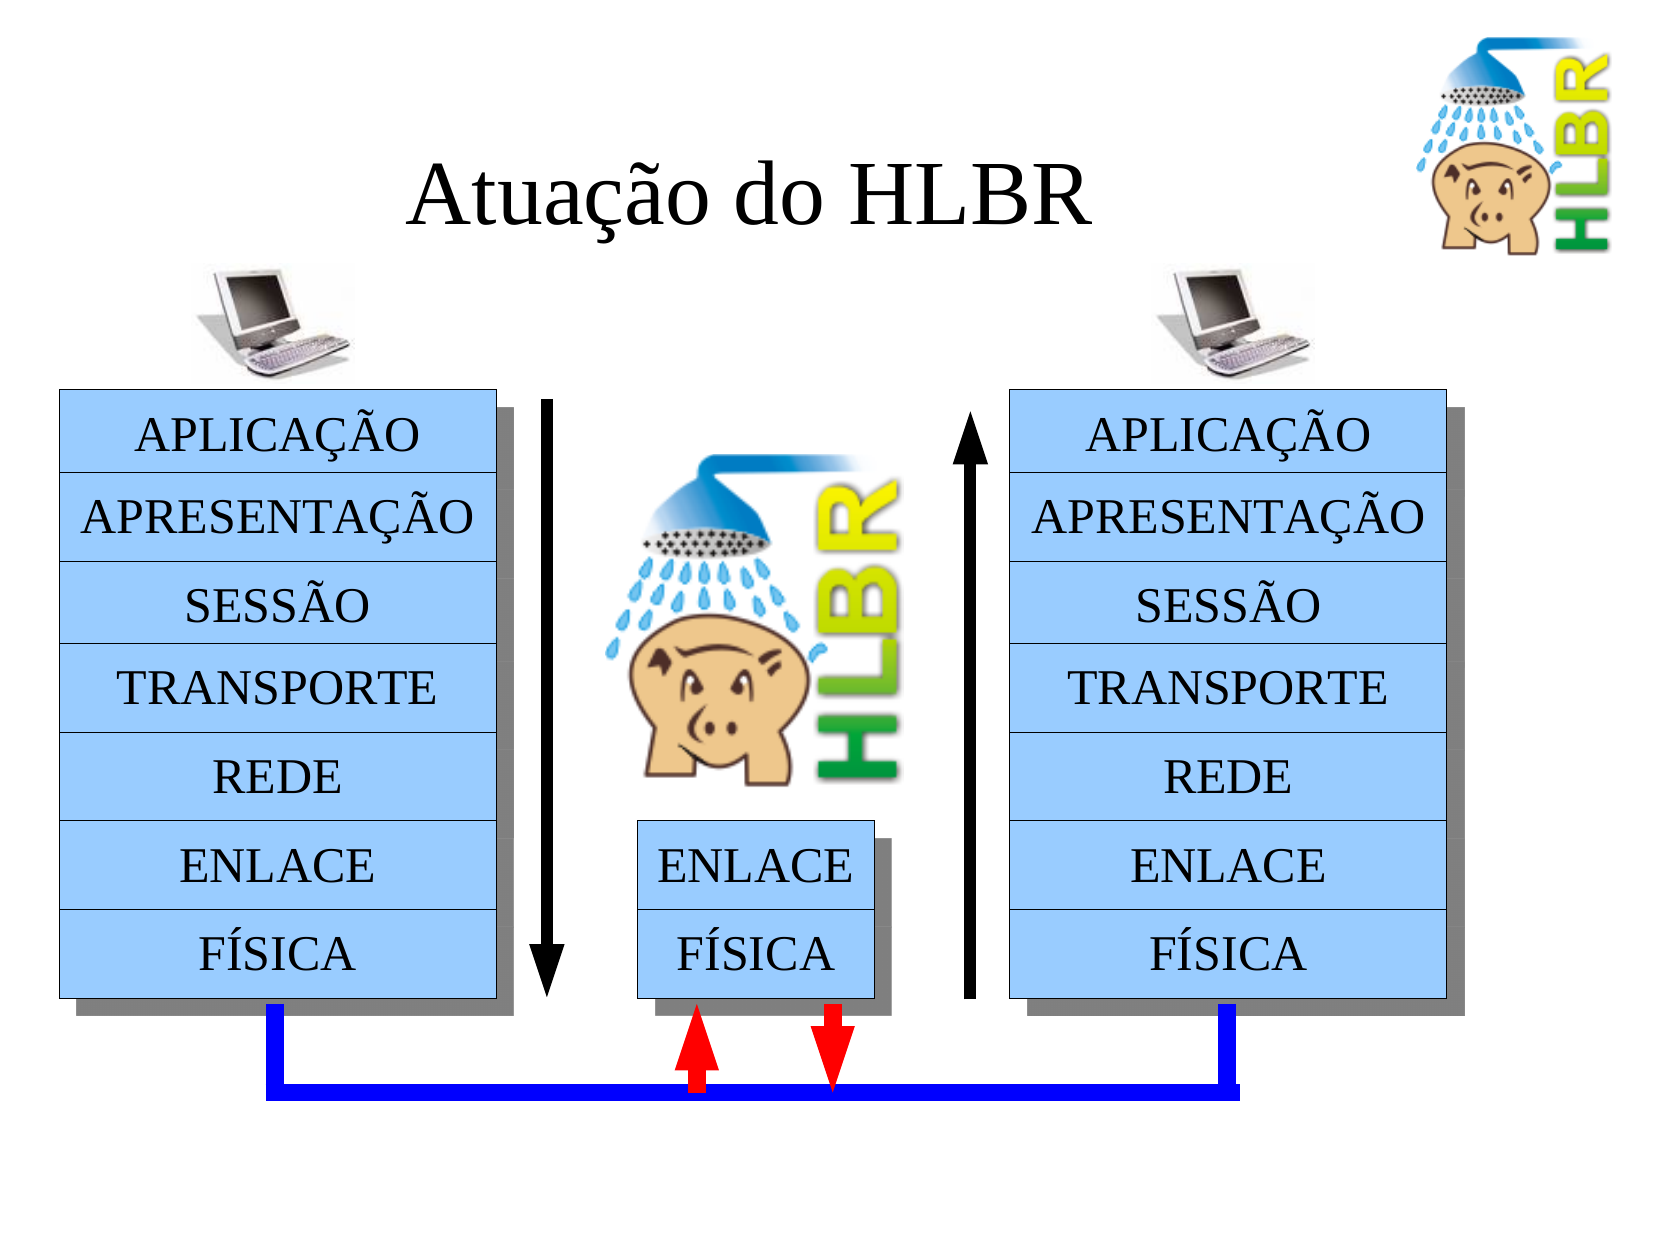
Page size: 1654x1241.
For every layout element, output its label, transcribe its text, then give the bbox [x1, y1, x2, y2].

text_box APLICAÇÃO [59, 389, 497, 472]
text_box ENLACE [637, 820, 875, 909]
picture [605, 454, 904, 794]
text_box FÍSICA [637, 909, 875, 999]
picture [1151, 263, 1315, 384]
text_box APRESENTAÇÃO [59, 472, 497, 561]
text_box REDE [1009, 732, 1447, 820]
text_box APLICAÇÃO [1009, 389, 1447, 472]
text_box ENLACE [59, 820, 497, 909]
text_box FÍSICA [1009, 909, 1447, 999]
text_box APRESENTAÇÃO [1009, 472, 1447, 561]
text_box TRANSPORTE [1009, 643, 1447, 732]
text_box SESSÃO [59, 561, 497, 643]
title Atuação do HLBR [112, 76, 1388, 312]
text_box SESSÃO [1009, 561, 1447, 643]
text_box TRANSPORTE [59, 643, 497, 732]
text_box REDE [59, 732, 497, 820]
picture [191, 263, 355, 384]
picture [1416, 37, 1612, 260]
text_box FÍSICA [59, 909, 497, 999]
text_box ENLACE [1009, 820, 1447, 909]
